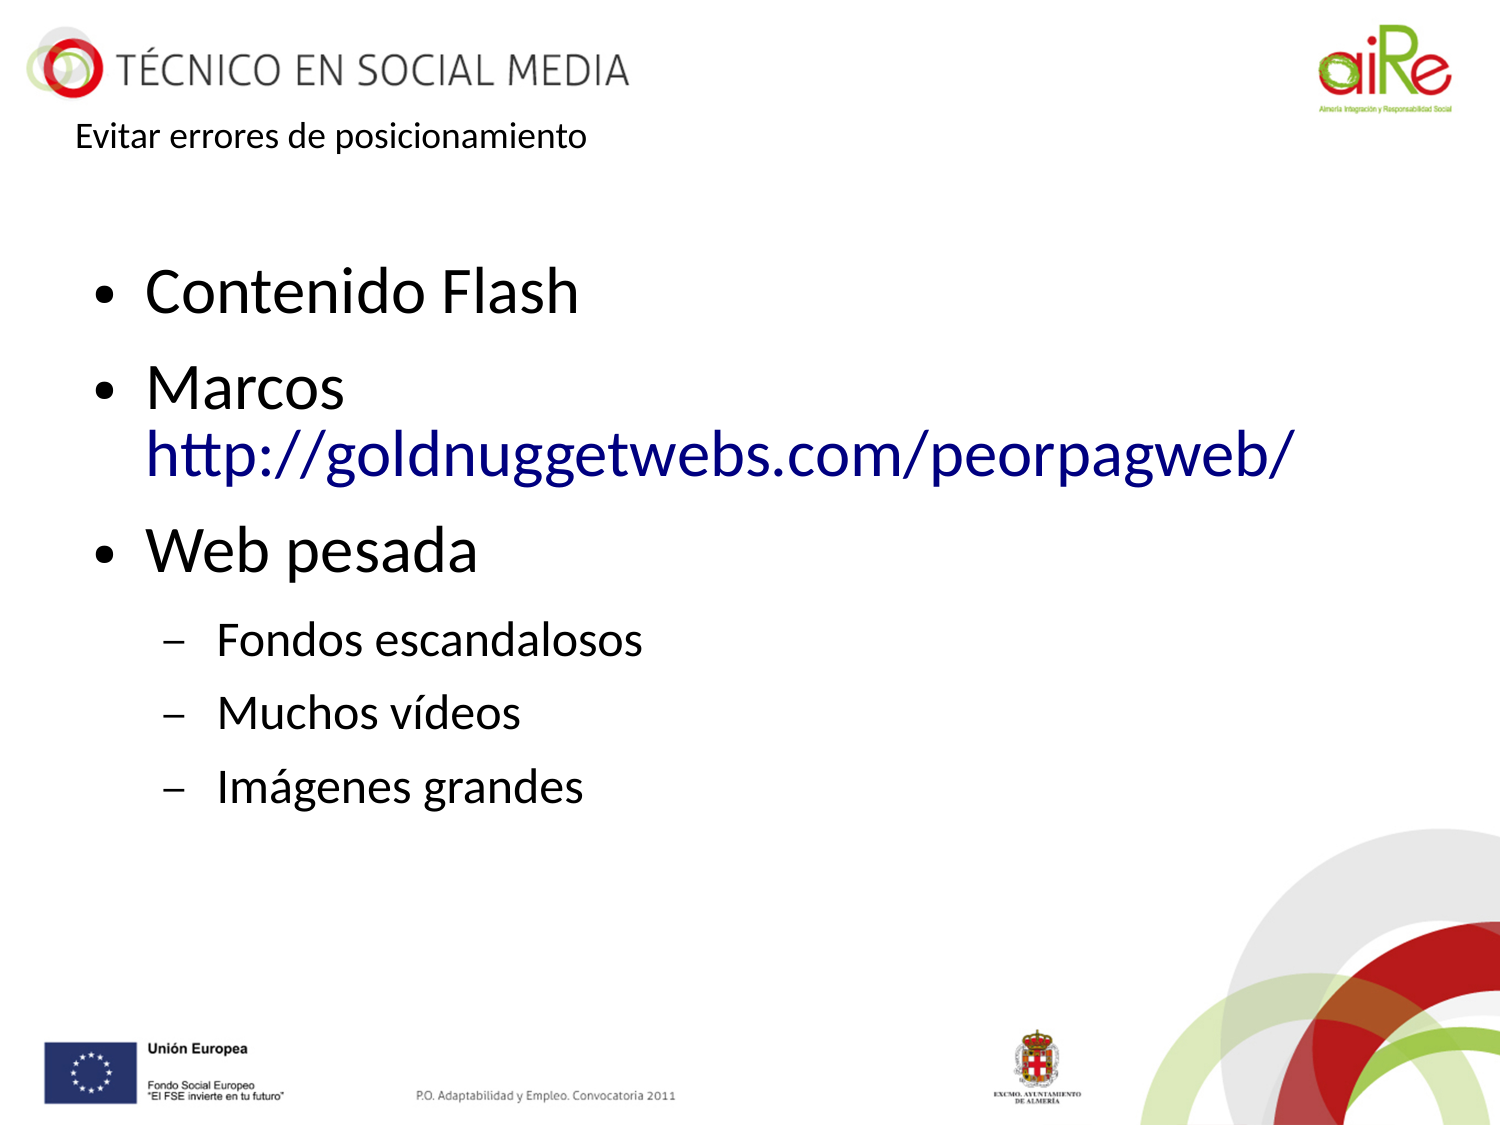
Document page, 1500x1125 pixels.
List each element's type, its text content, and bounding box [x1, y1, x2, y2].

list Contenido Flash Marcos http://goldnuggetwebs.com/peorpagweb/ Web pesada Fondos escandalosos Muchos vídeos Imágenes grandes [75, 263, 1425, 916]
title Evitar errores de posicionamiento [75, 44, 1425, 233]
picture [0, 0, 1500, 1125]
